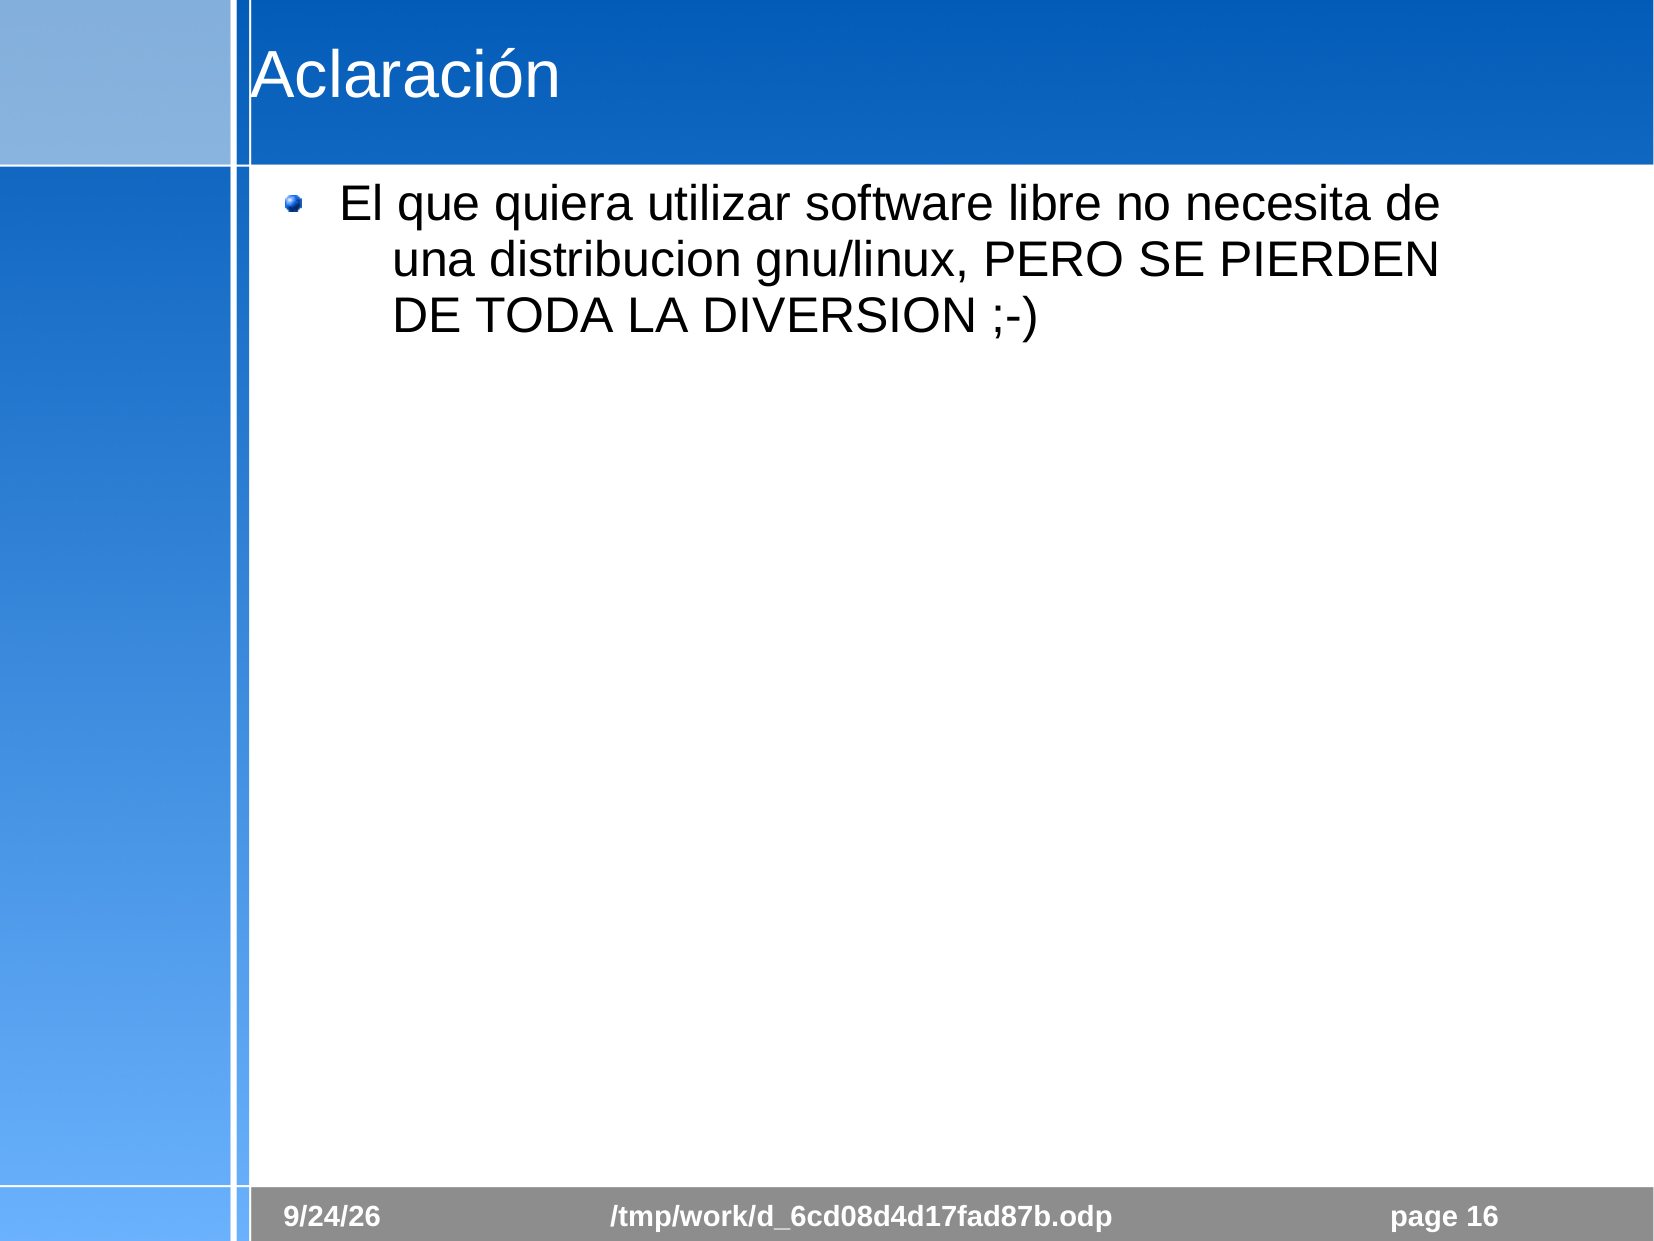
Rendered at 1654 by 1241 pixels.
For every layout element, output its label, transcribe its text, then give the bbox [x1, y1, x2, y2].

list El que quiera utilizar software libre no necesita de una distribucion gnu/linux, PERO SE PIERDEN DE TODA LA DIVERSION ;-) [250, 175, 1477, 1036]
picture [0, 0, 1654, 1241]
title Aclaración [250, 19, 1477, 130]
